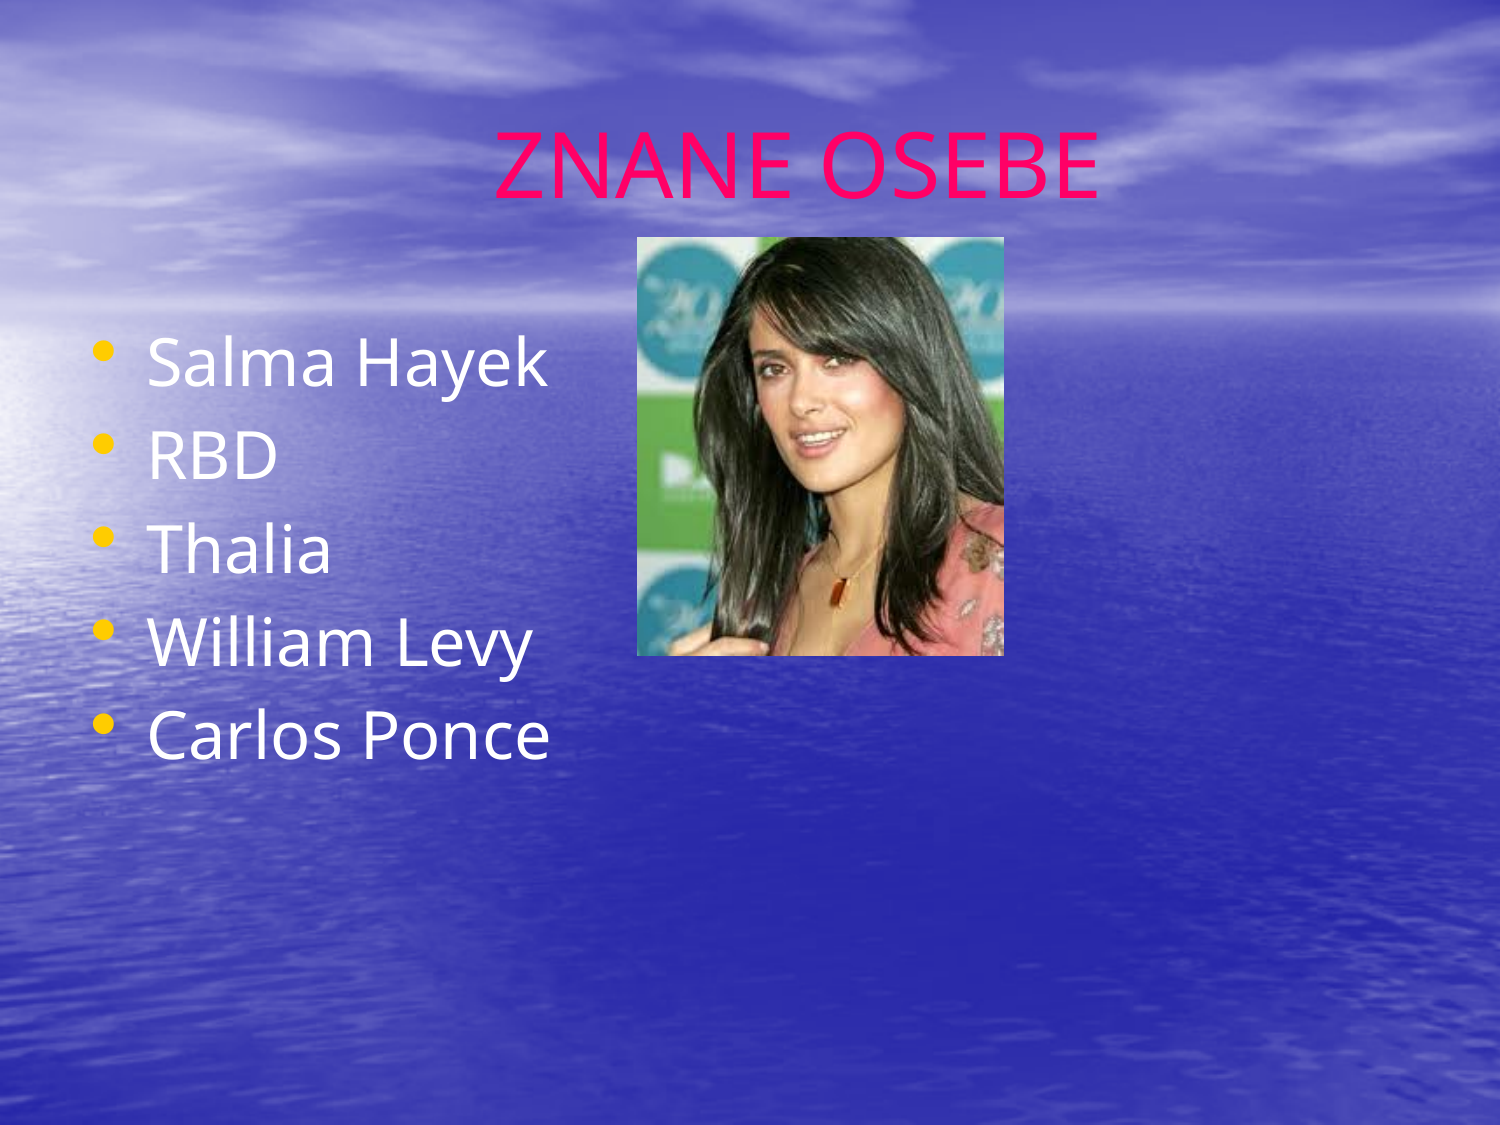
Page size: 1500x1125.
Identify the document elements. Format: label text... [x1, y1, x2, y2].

list Salma Hayek RBD Thalia William Levy Carlos Ponce [75, 312, 1425, 988]
picture [0, 0, 1500, 1125]
title ZNANE OSEBE [75, 47, 1425, 275]
